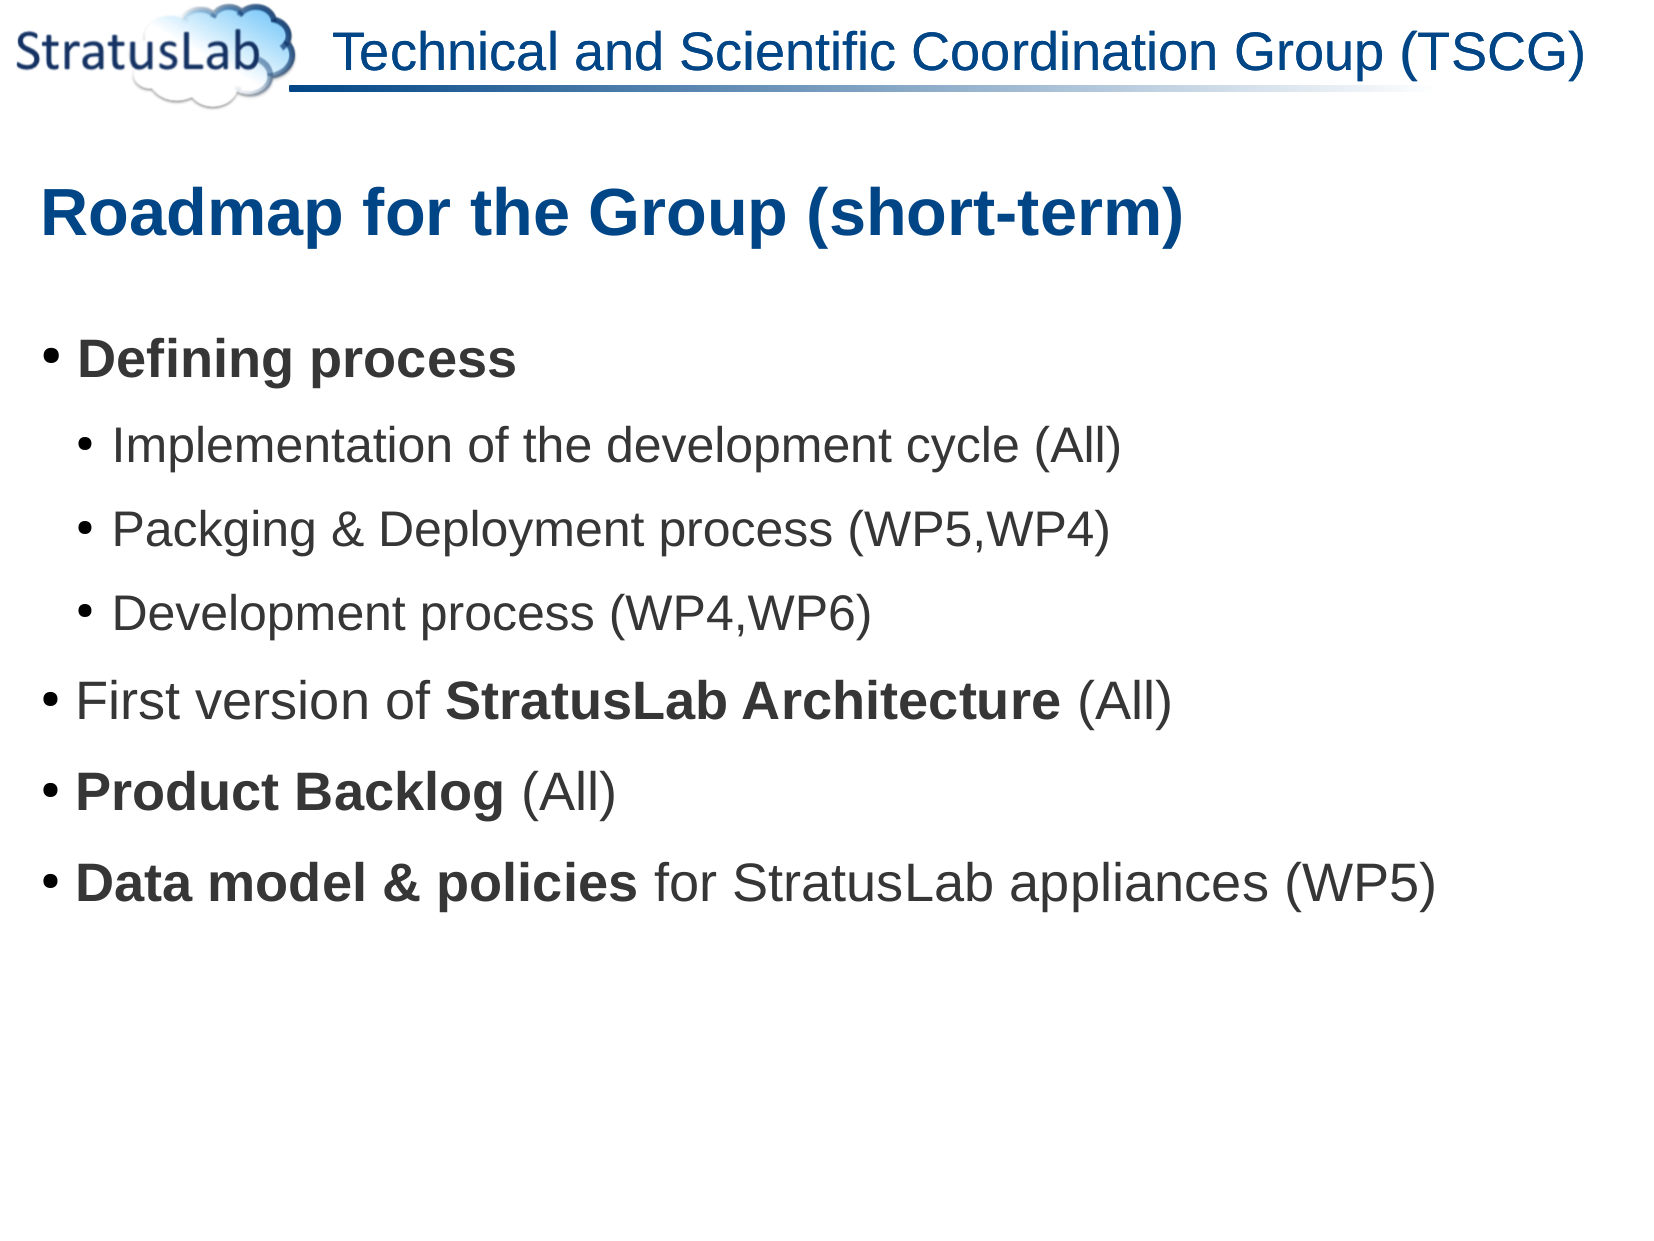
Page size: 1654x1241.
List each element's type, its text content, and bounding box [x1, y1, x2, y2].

text_box Roadmap for the Group (short-term) Defining process Implementation of the development cycle (All) Packging & Deployment process (WP5,WP4) Development process (WP4,WP6) First version of StratusLab Architecture (All) Product Backlog (All) Data model & policies for StratusLab appliances (WP5) [25, 168, 1489, 994]
text_box [289, 85, 1640, 92]
text_box Technical and Scientific Coordination Group (TSCG) [317, 14, 1604, 85]
picture [6, 0, 301, 117]
